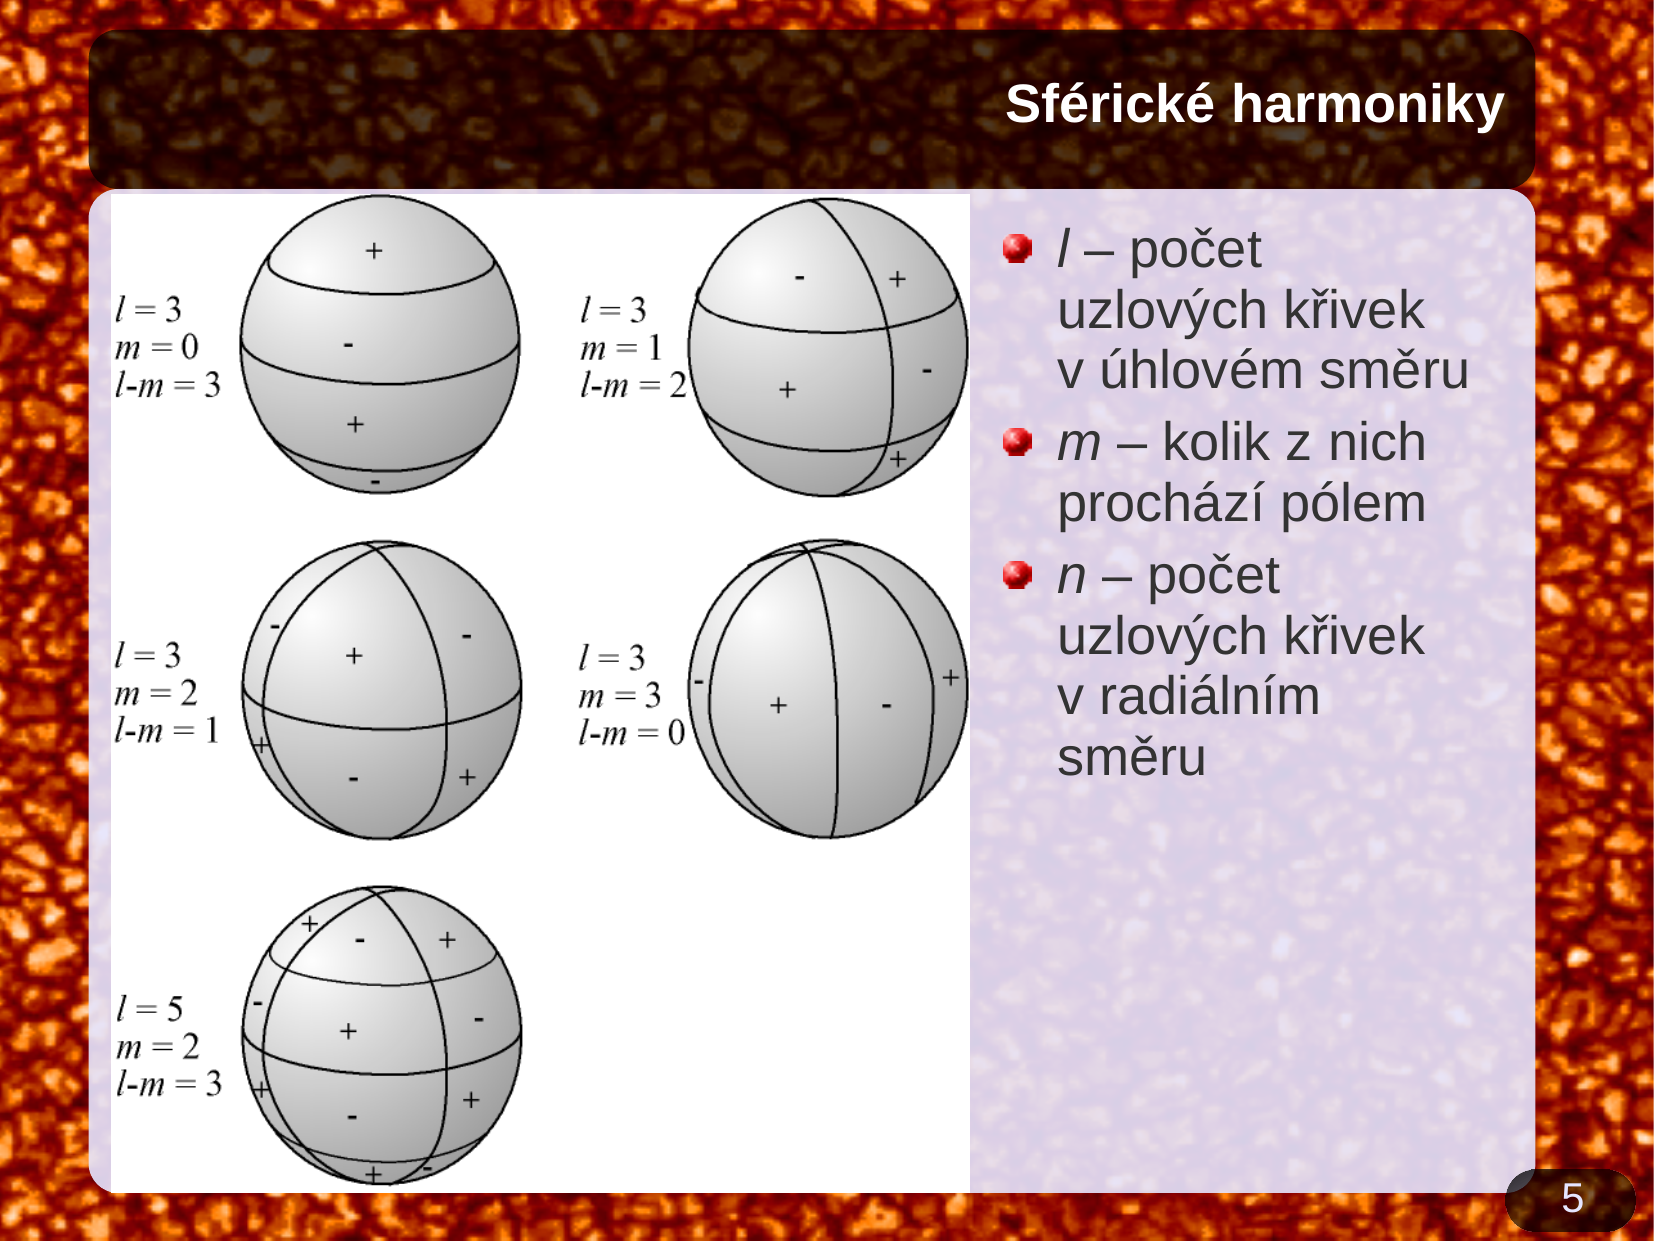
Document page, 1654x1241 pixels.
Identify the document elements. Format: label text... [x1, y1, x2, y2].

title Sférické harmoniky [118, 59, 1506, 148]
list l – počet uzlových křivek v úhlovém směru m – kolik z nich prochází pólem n – počet uzlových křivek v radiálním směru [1003, 218, 1477, 1164]
picture [0, 0, 1654, 1241]
